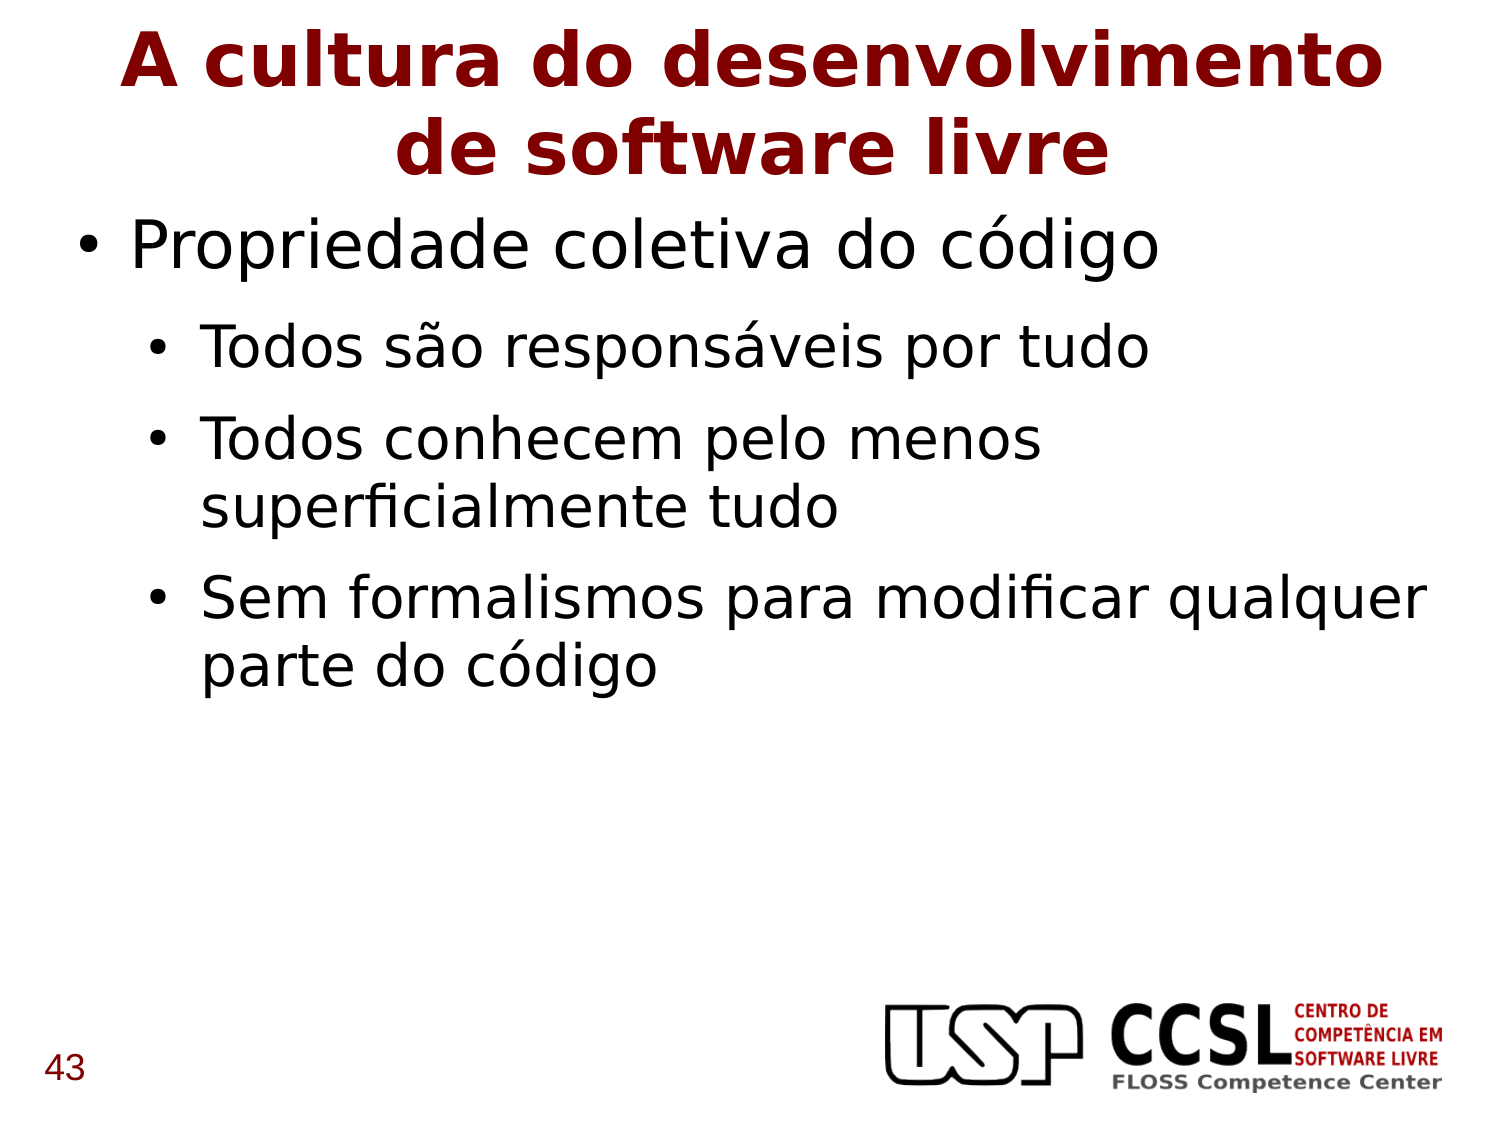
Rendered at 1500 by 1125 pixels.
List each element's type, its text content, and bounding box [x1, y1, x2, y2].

title A cultura do desenvolvimento de software livre [59, 17, 1447, 192]
list Propriedade coletiva do código Todos são responsáveis por tudo Todos conhecem pelo menos superficialmente tudo Sem formalismos para modificar qualquer parte do código [59, 206, 1447, 950]
picture [885, 1003, 1442, 1093]
